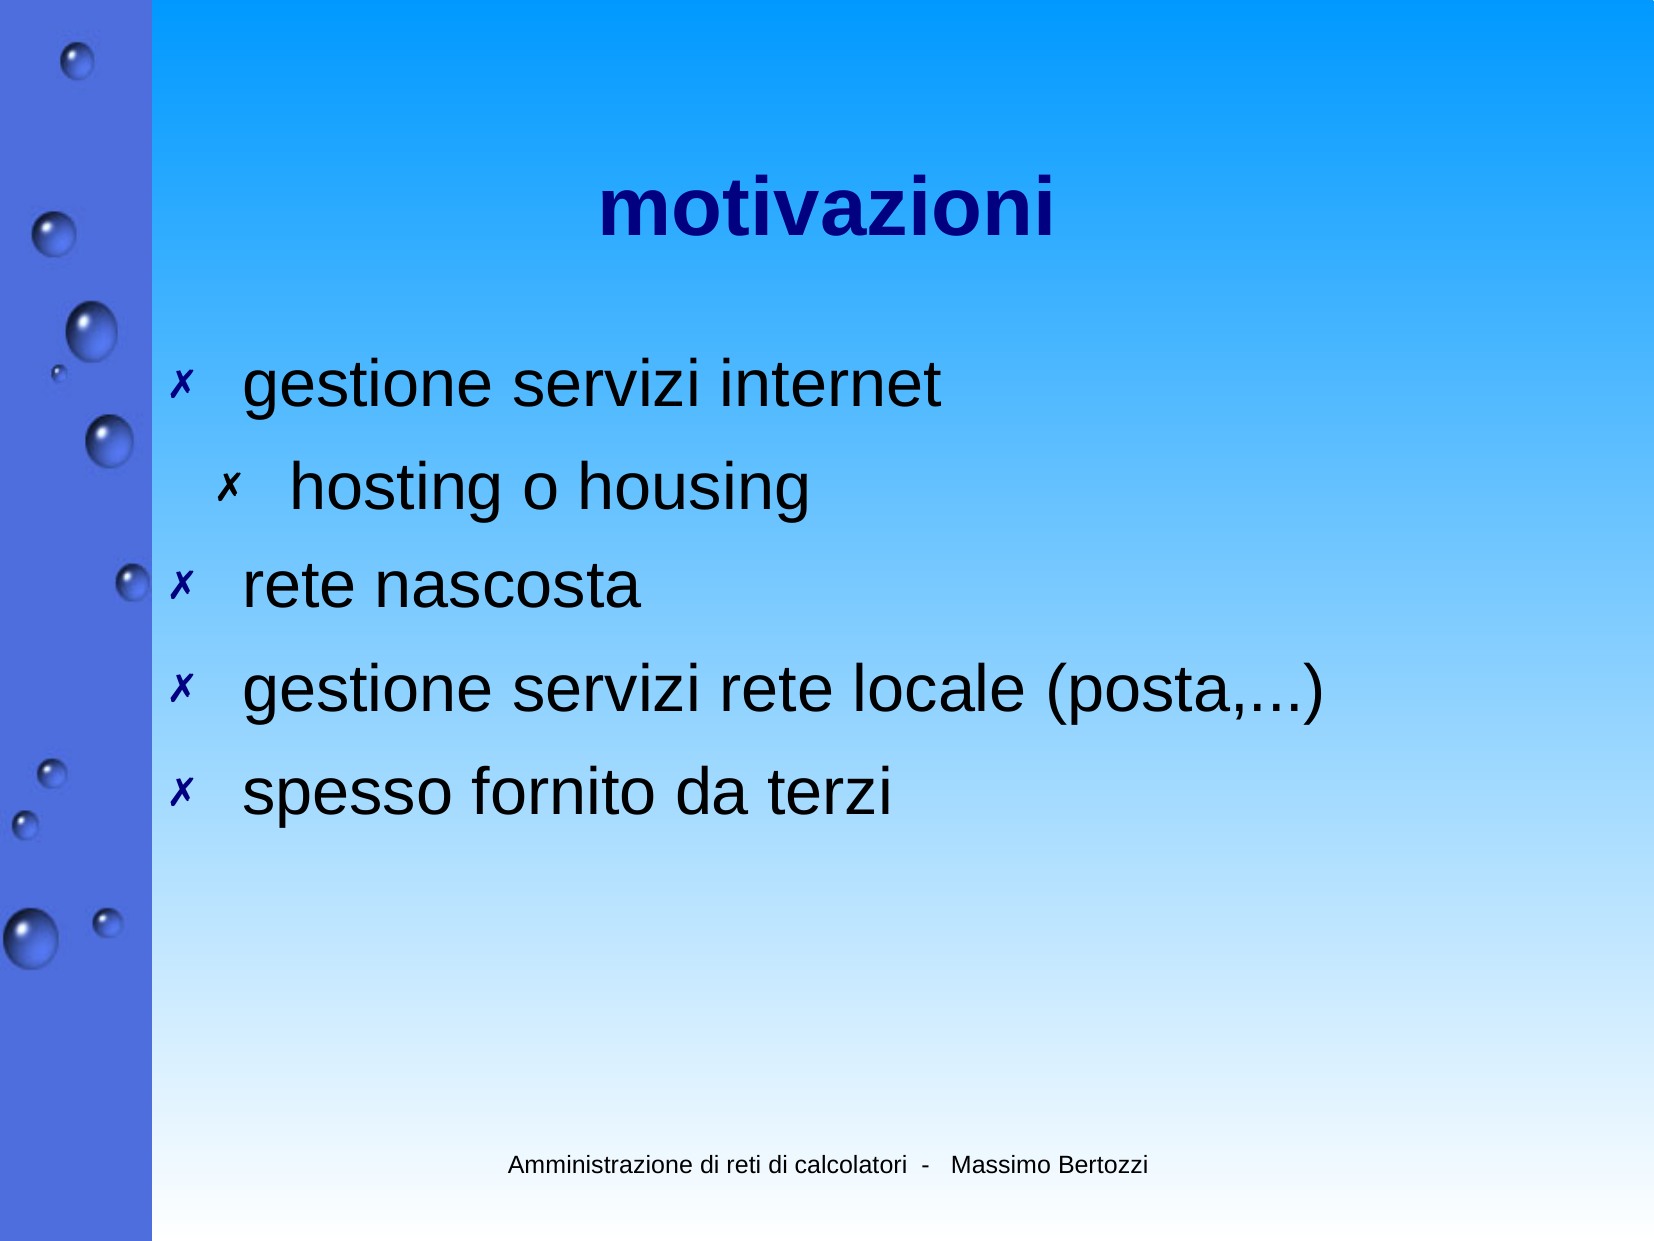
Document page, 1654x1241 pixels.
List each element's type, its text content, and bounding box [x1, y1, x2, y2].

list gestione servizi internet hosting o housing rete nascosta gestione servizi rete locale (posta,...) spesso fornito da terzi [159, 346, 1572, 1128]
title motivazioni [121, 102, 1534, 311]
picture [0, 0, 152, 1241]
